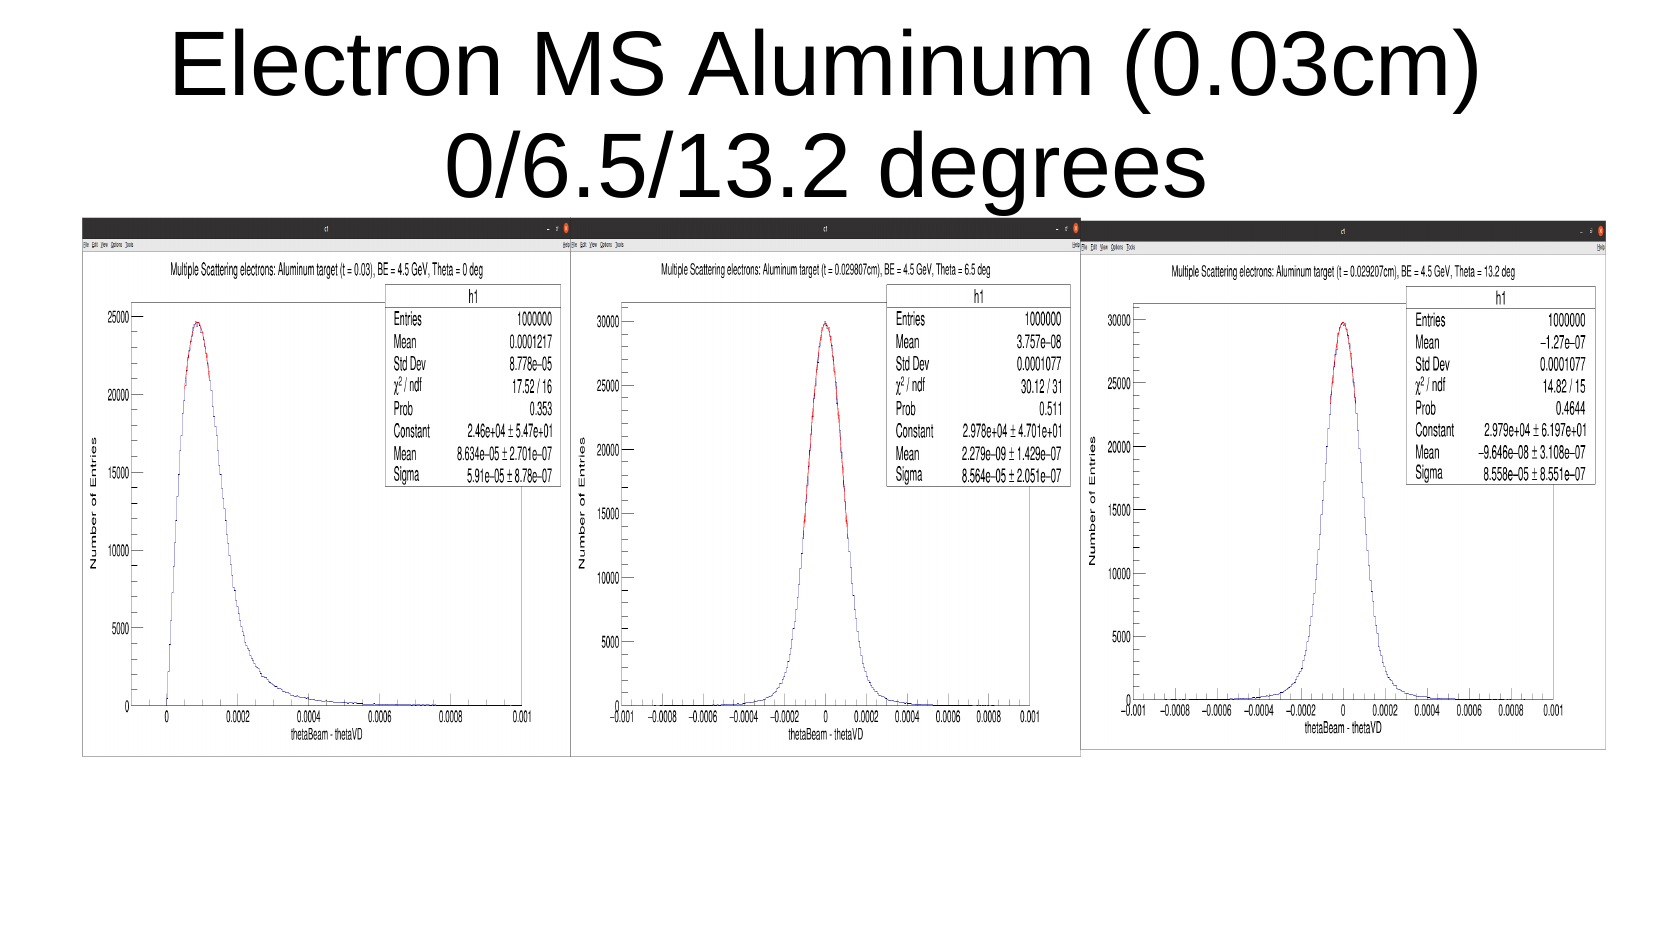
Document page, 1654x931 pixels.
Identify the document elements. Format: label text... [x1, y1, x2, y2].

picture [82, 217, 1606, 758]
title Electron MS Aluminum (0.03cm) 0/6.5/13.2 degrees [82, 12, 1571, 218]
